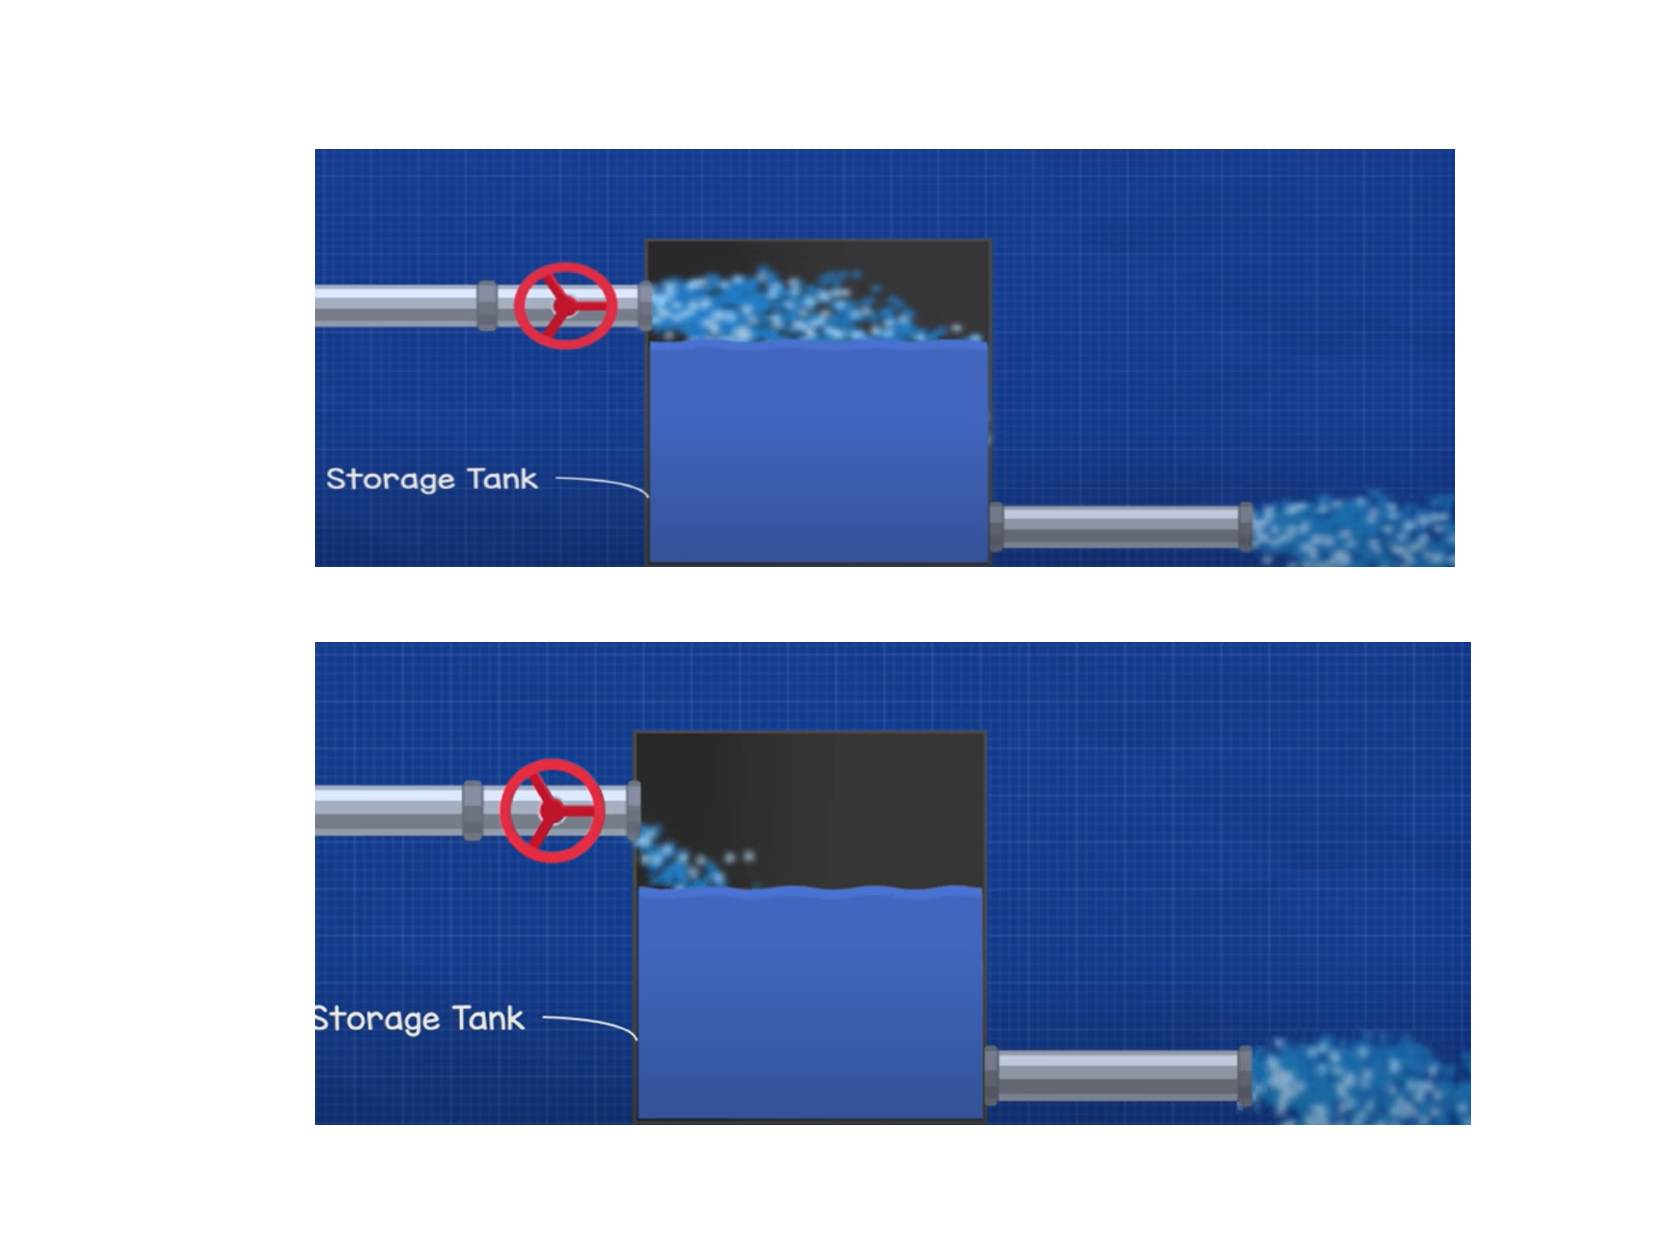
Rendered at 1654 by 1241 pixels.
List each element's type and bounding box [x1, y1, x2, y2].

picture [315, 642, 1471, 1126]
picture [315, 149, 1455, 567]
